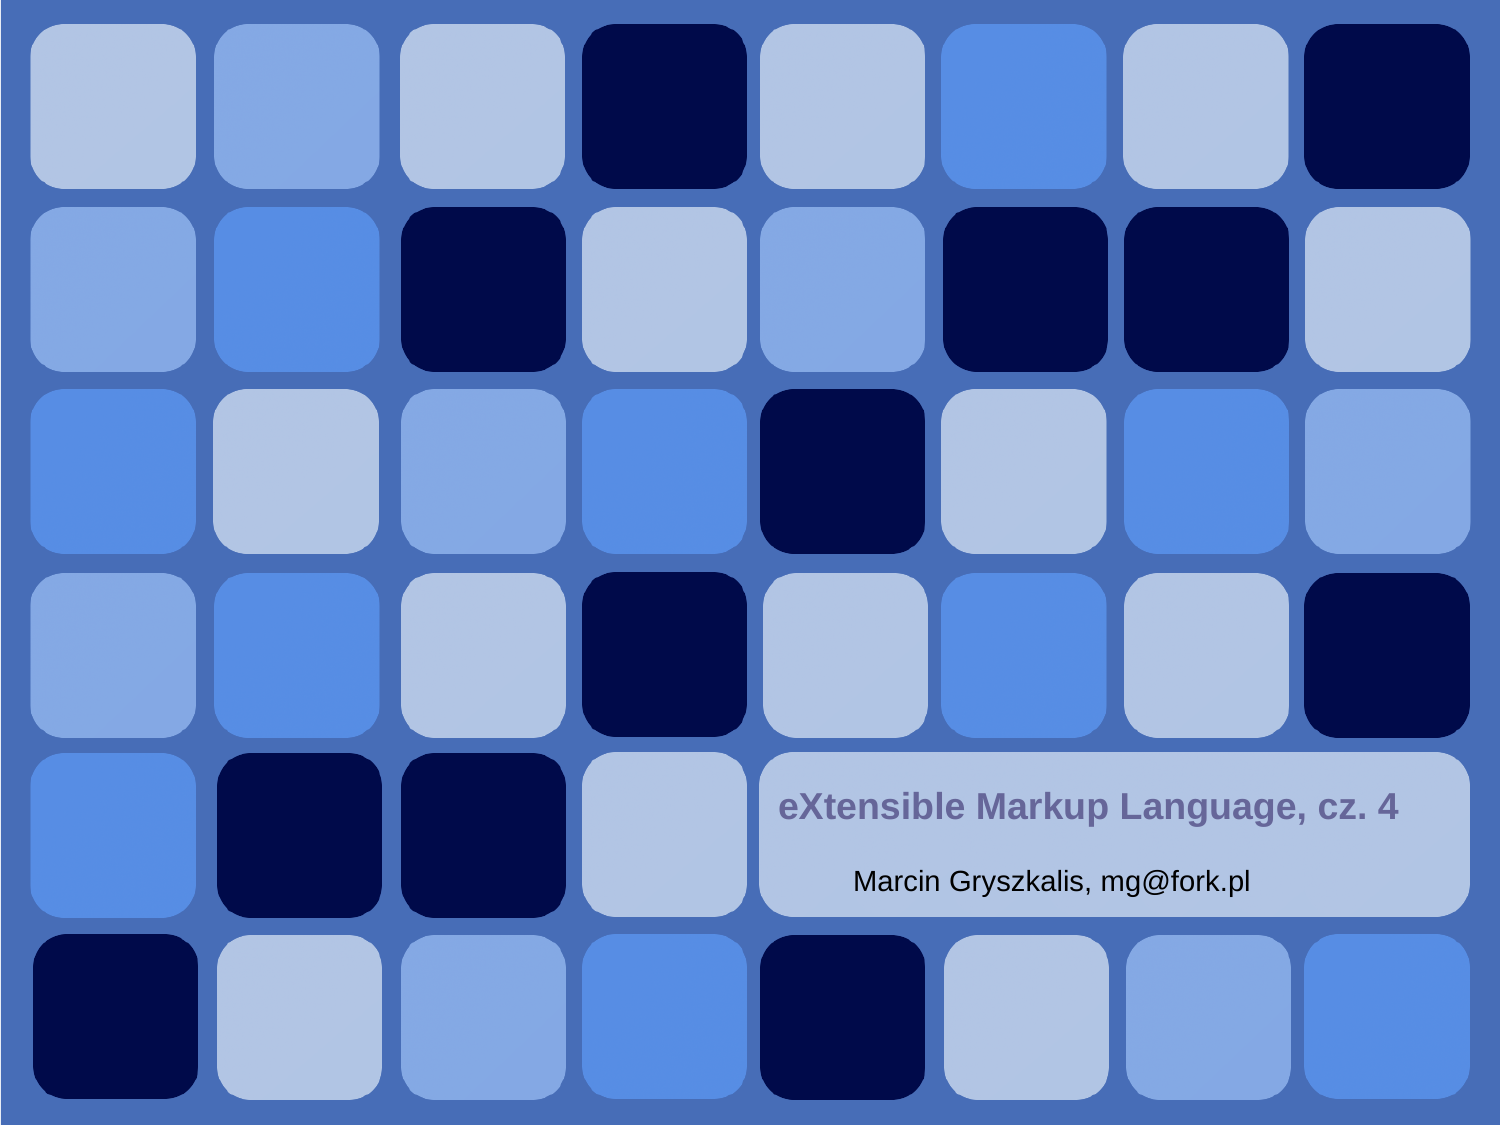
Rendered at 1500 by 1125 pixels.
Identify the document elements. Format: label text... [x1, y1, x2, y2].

subtitle Marcin Gryszkalis, mg@fork.pl [778, 842, 1443, 920]
title eXtensible Markup Language, cz. 4 [778, 768, 1463, 845]
picture [0, 0, 1500, 1125]
